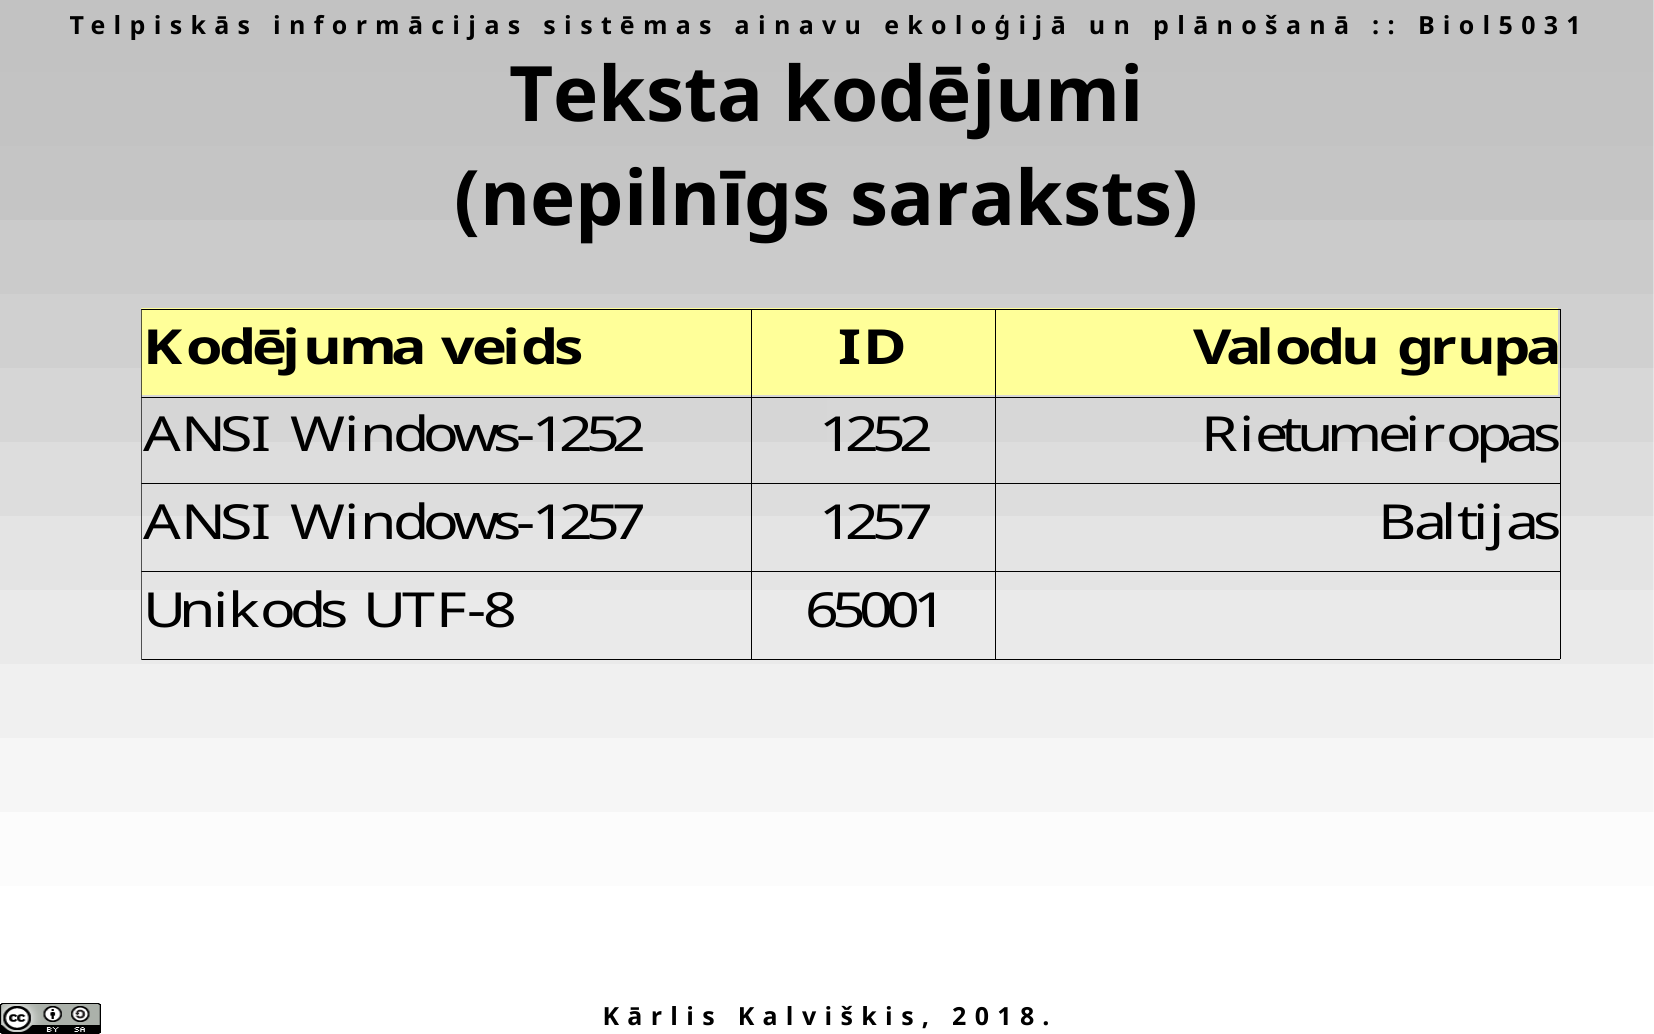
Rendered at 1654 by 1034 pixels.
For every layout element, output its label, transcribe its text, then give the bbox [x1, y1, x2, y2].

title Teksta kodējumi (nepilnīgs saraksts) [29, 41, 1625, 247]
picture [0, 0, 1654, 1034]
chart [141, 308, 1562, 924]
